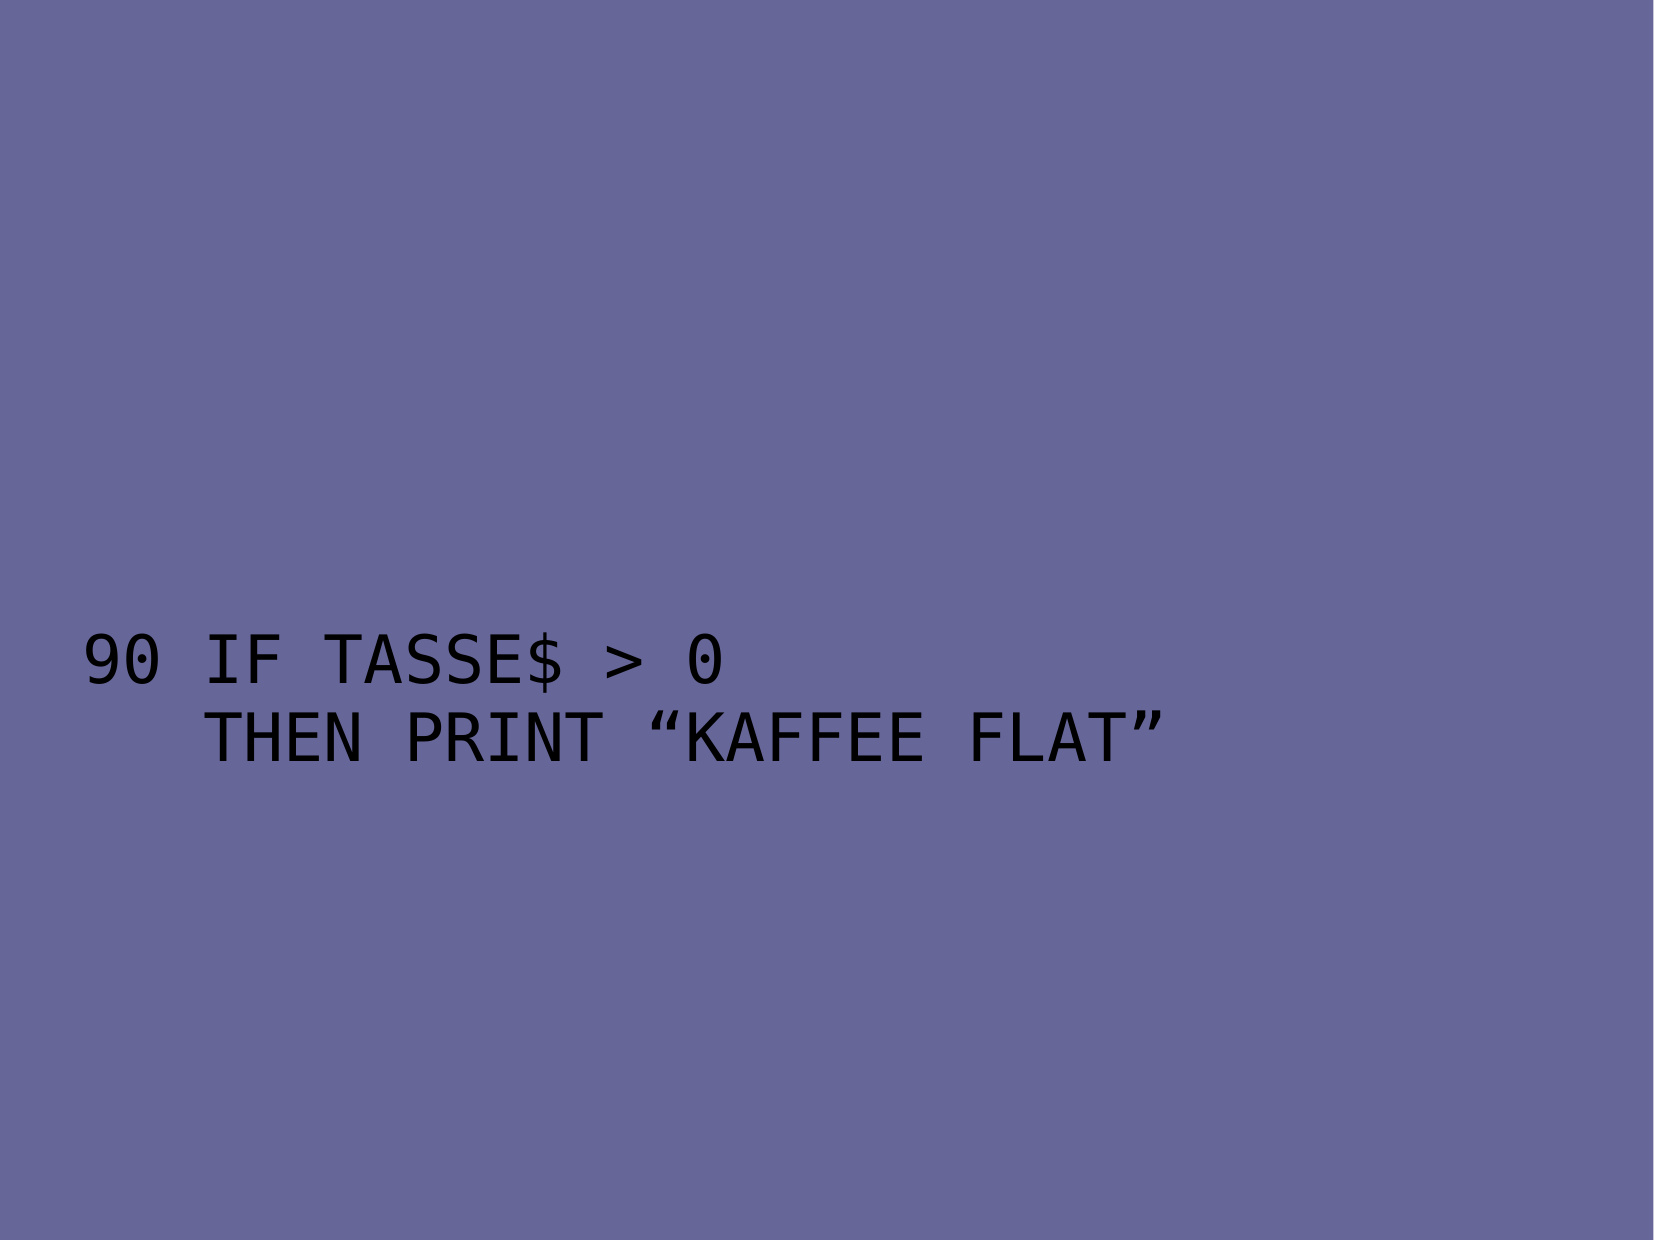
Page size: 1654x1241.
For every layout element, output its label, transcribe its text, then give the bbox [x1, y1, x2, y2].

subtitle 90 IF TASSE$ > 0 THEN PRINT “KAFFEE FLAT” [82, 297, 1571, 1102]
